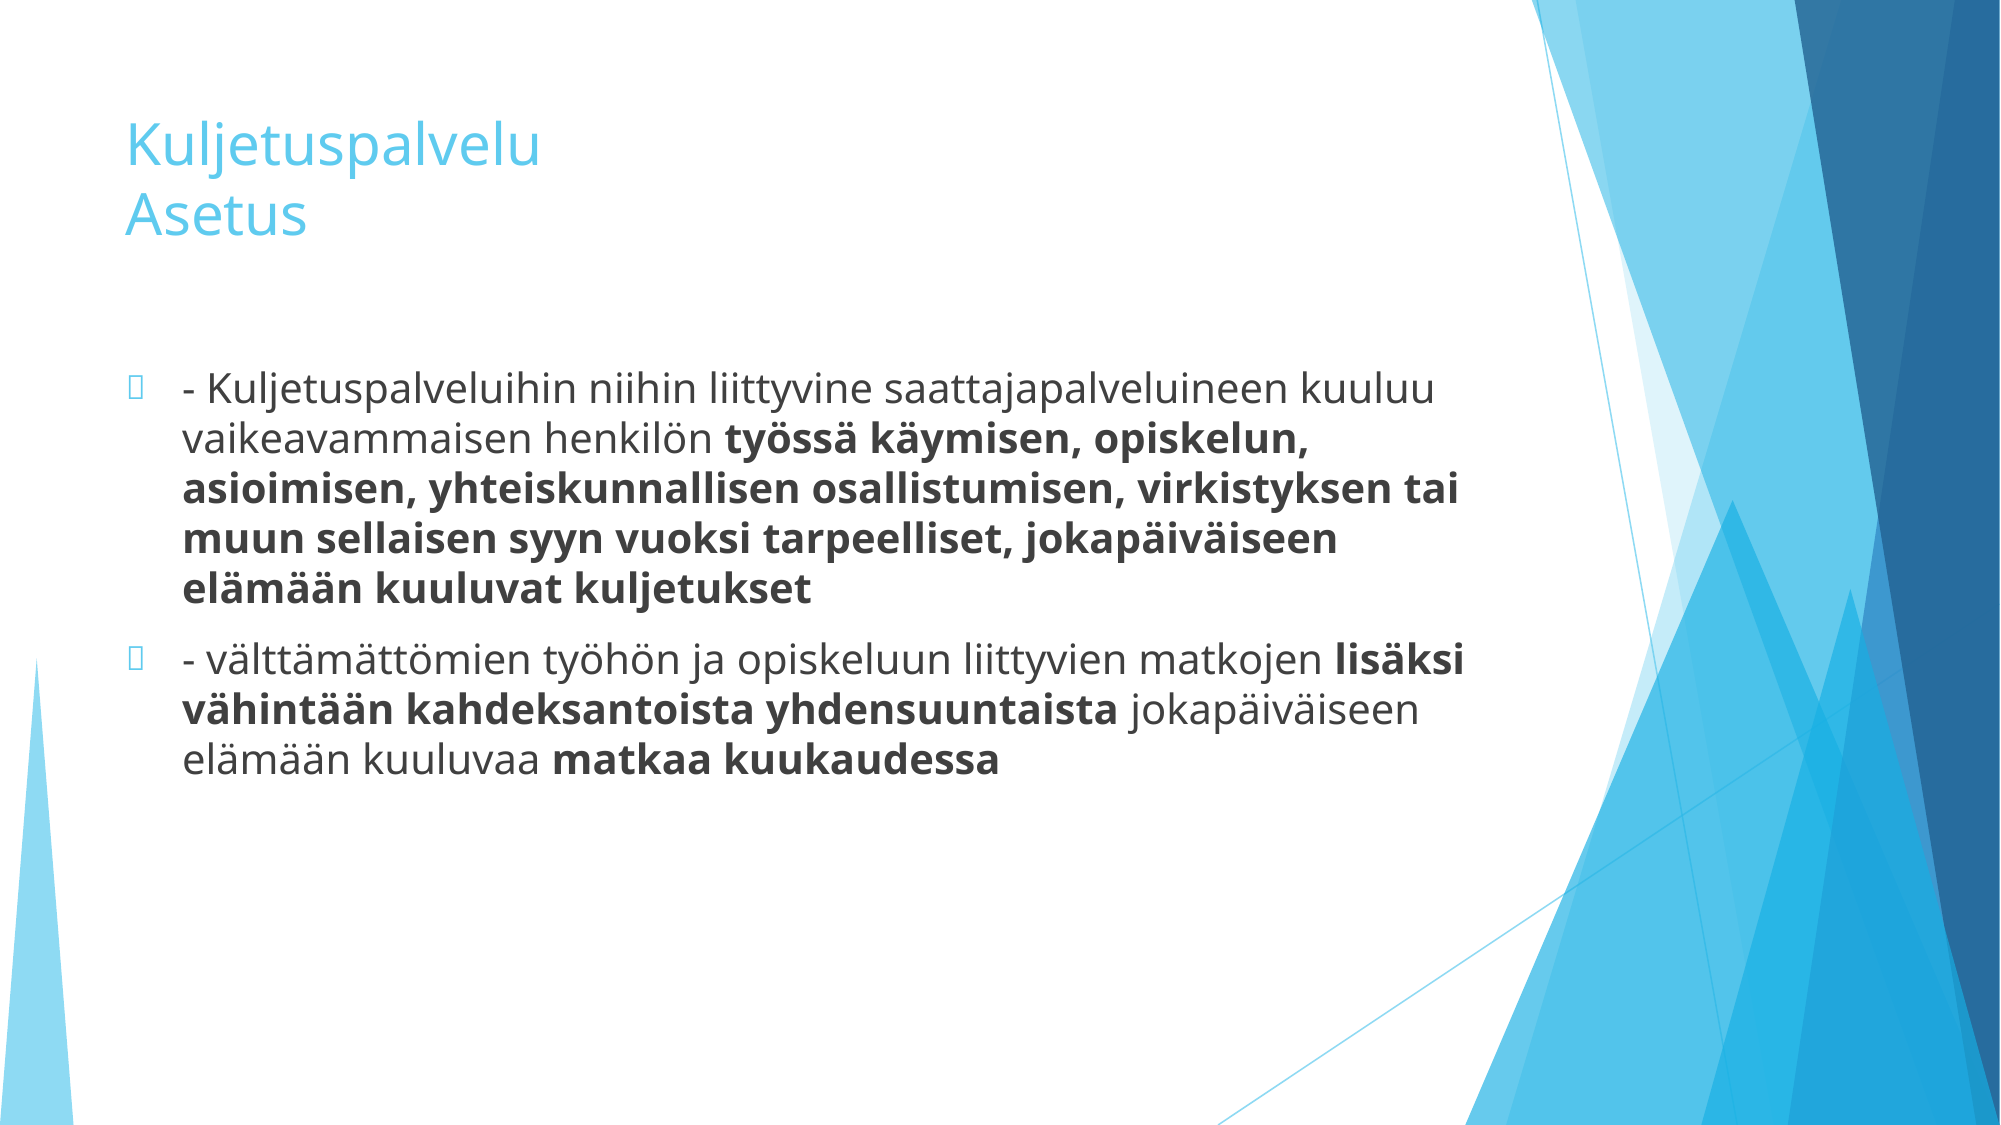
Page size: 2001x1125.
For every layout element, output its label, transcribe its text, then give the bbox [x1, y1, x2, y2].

title Kuljetuspalvelu Asetus [111, 99, 1522, 317]
list - Kuljetuspalveluihin niihin liittyvine saattajapalveluineen kuuluu vaikeavammaisen henkilön työssä käymisen, opiskelun, asioimisen, yhteiskunnallisen osallistumisen, virkistyksen tai muun sellaisen syyn vuoksi tarpeelliset, jokapäiväiseen elämään kuuluvat kuljetukset - välttämättömien työhön ja opiskeluun liittyvien matkojen lisäksi vähintään kahdeksantoista yhdensuuntaista jokapäiväiseen elämään kuuluvaa matkaa kuukaudessa [111, 354, 1522, 992]
